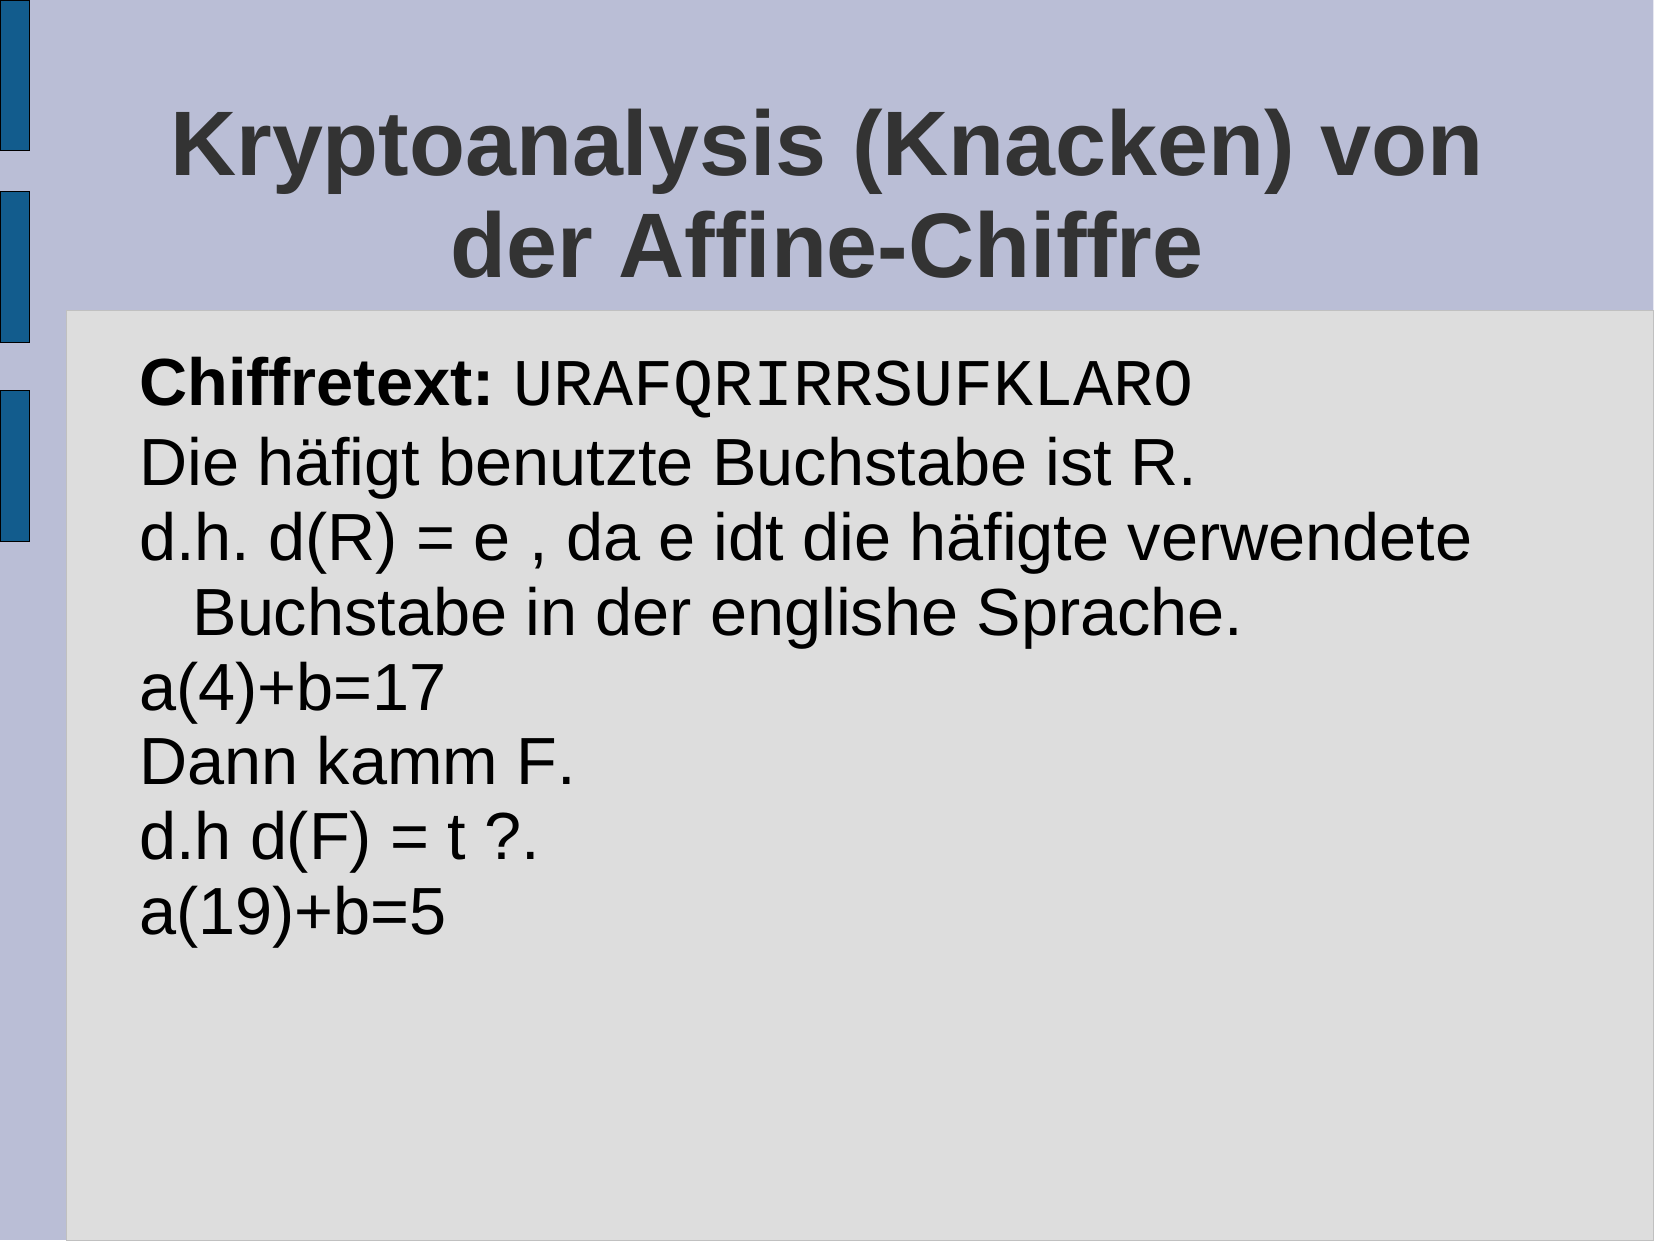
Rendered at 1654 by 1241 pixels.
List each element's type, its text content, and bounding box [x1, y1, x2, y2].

list Chiffretext: URAFQRIRRSUFKLARO Die häfigt benutzte Buchstabe ist R. d.h. d(R) = e , da e idt die häfigte verwendete Buchstabe in der englishe Sprache. a(4)+b=17 Dann kamm F. d.h d(F) = t ?. a(19)+b=5 [121, 344, 1534, 1127]
title Kryptoanalysis (Knacken) von der Affine-Chiffre [121, 76, 1534, 313]
